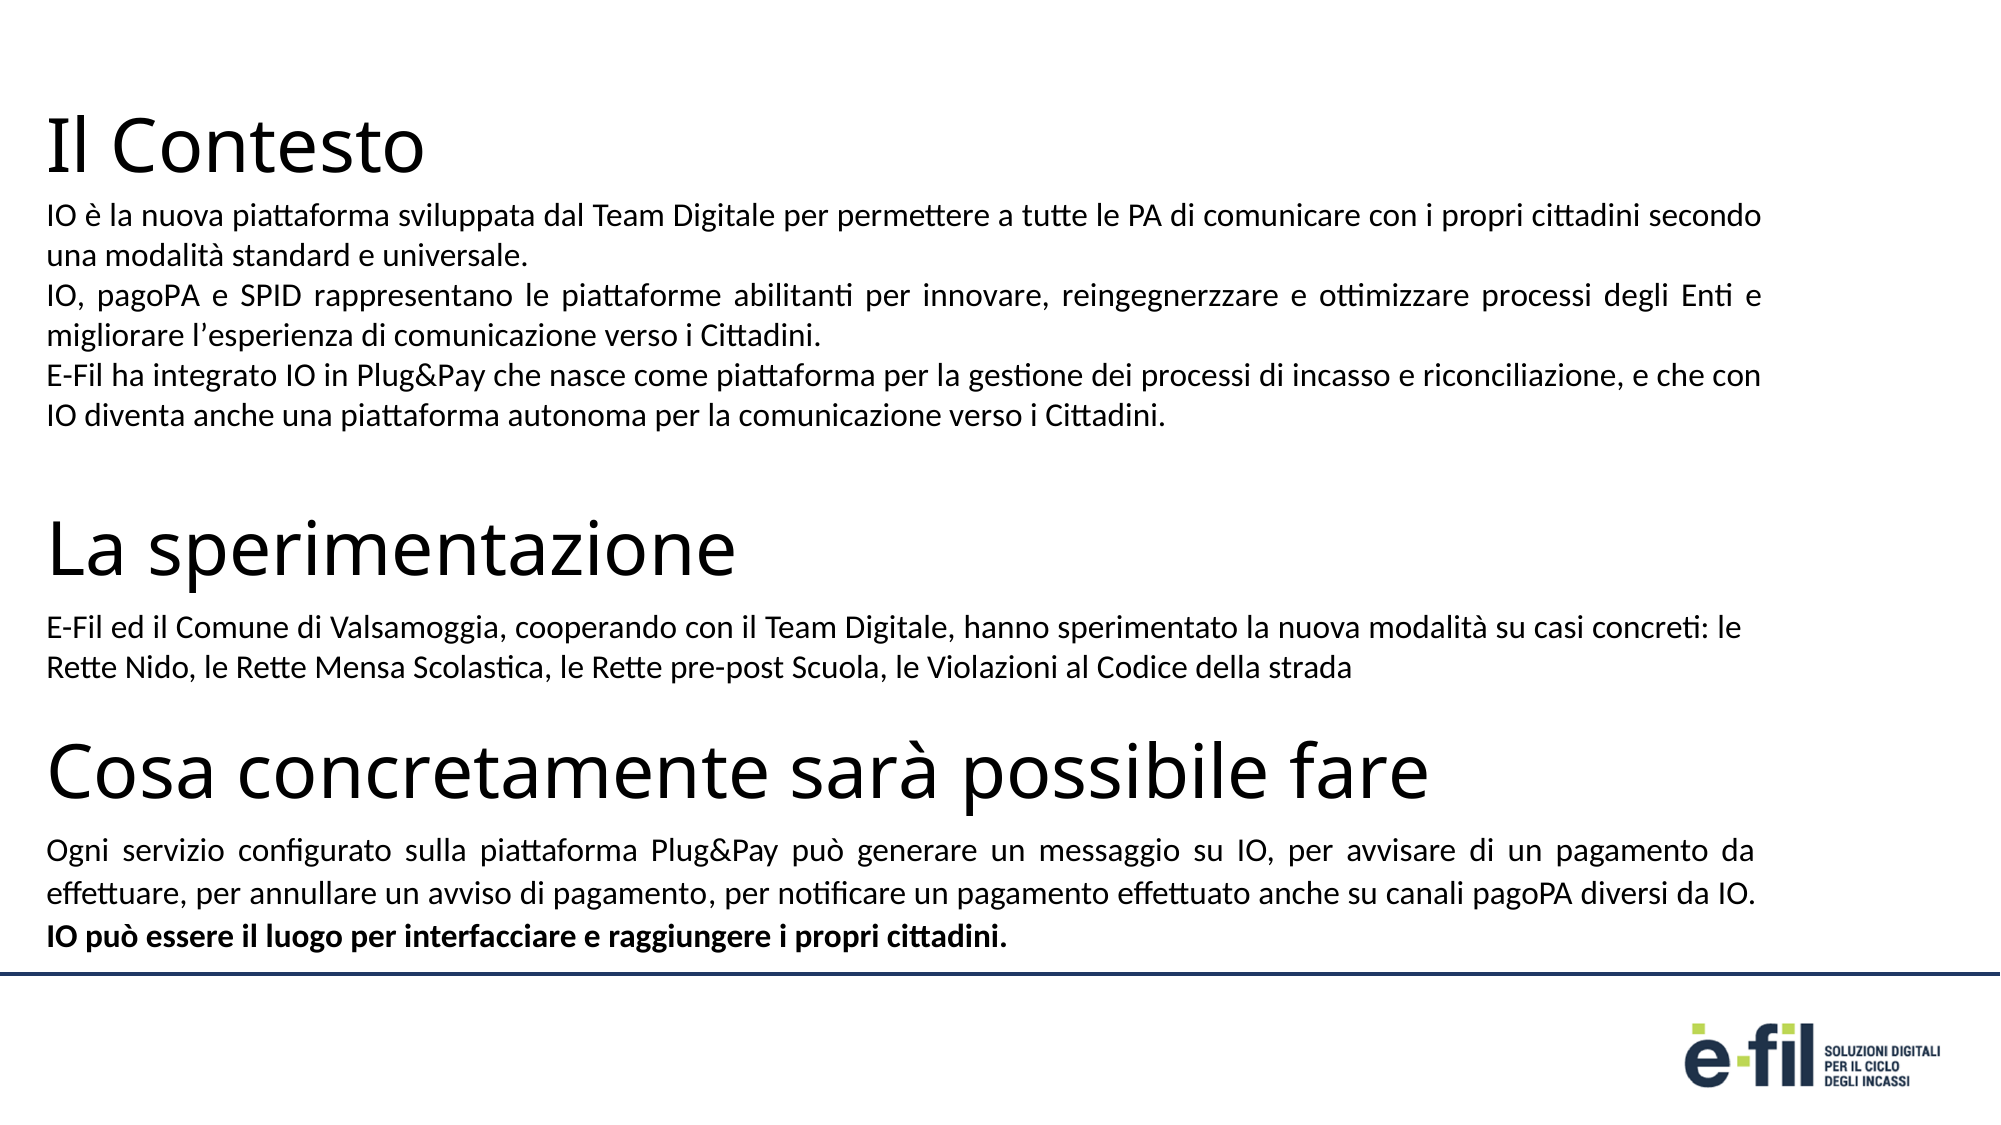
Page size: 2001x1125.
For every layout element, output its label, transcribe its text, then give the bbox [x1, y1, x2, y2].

text_box La sperimentazione [31, 492, 753, 597]
picture [1660, 1017, 1957, 1092]
text_box Il Contesto [31, 90, 462, 195]
text_box E-Fil ed il Comune di Valsamoggia, cooperando con il Team Digitale, hanno sperimentato la nuova modalità su casi concreti: le Rette Nido, le Rette Mensa Scolastica, le Rette pre-post Scuola, le Violazioni al Codice della strada [31, 598, 1782, 733]
text_box IO è la nuova piattaforma sviluppata dal Team Digitale per permettere a tutte le PA di comunicare con i propri cittadini secondo una modalità standard e universale. IO, pagoPA e SPID rappresentano le piattaforme abilitanti per innovare, reingegnerzzare e ottimizzare processi degli Enti e migliorare l’esperienza di comunicazione verso i Cittadini. E-Fil ha integrato IO in Plug&Pay che nasce come piattaforma per la gestione dei processi di incasso e riconciliazione, e che con IO diventa anche una piattaforma autonoma per la comunicazione verso i Cittadini. [31, 186, 1782, 520]
text_box Cosa concretamente sarà possibile fare [31, 716, 1447, 821]
text_box Ogni servizio configurato sulla piattaforma Plug&Pay può generare un messaggio su IO, per avvisare di un pagamento da effettuare, per annullare un avviso di pagamento, per notificare un pagamento effettuato anche su canali pagoPA diversi da IO. IO può essere il luogo per interfacciare e raggiungere i propri cittadini. [31, 818, 1782, 962]
